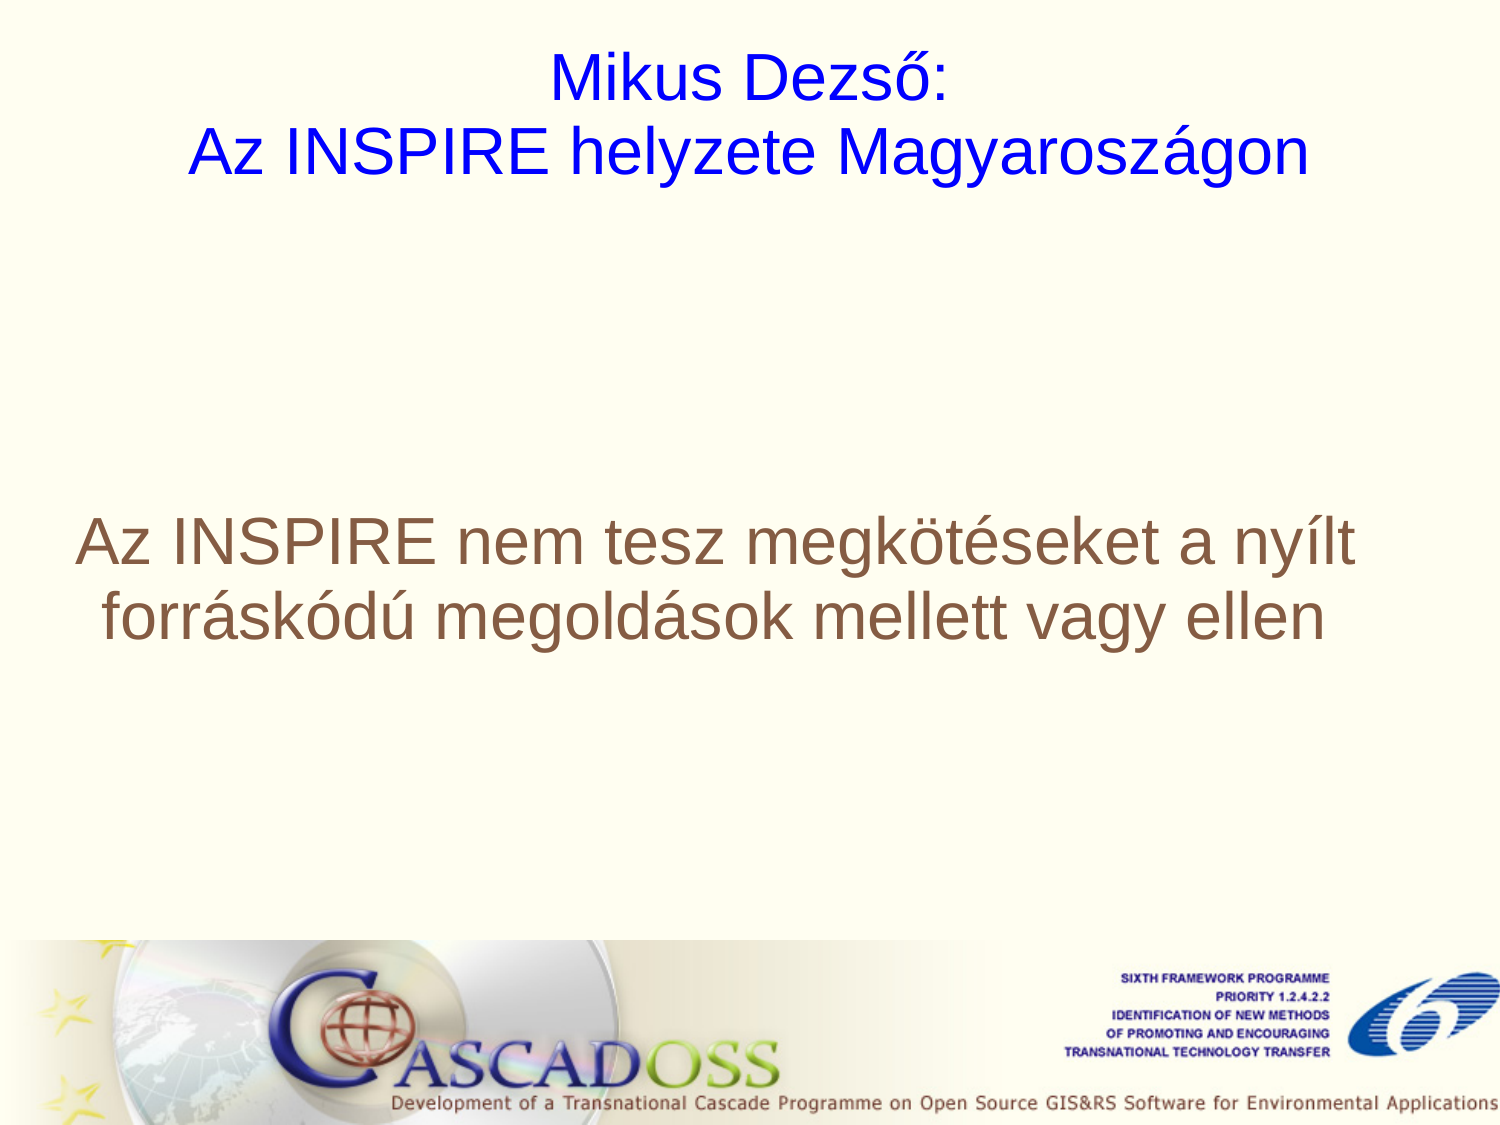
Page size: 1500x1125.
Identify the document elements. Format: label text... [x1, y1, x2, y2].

title Mikus Dezső: Az INSPIRE helyzete Magyaroszágon [75, 28, 1425, 201]
picture [0, 940, 1500, 1125]
subtitle Az INSPIRE nem tesz megkötéseket a nyílt forráskódú megoldások mellett vagy ellen [75, 215, 1425, 944]
